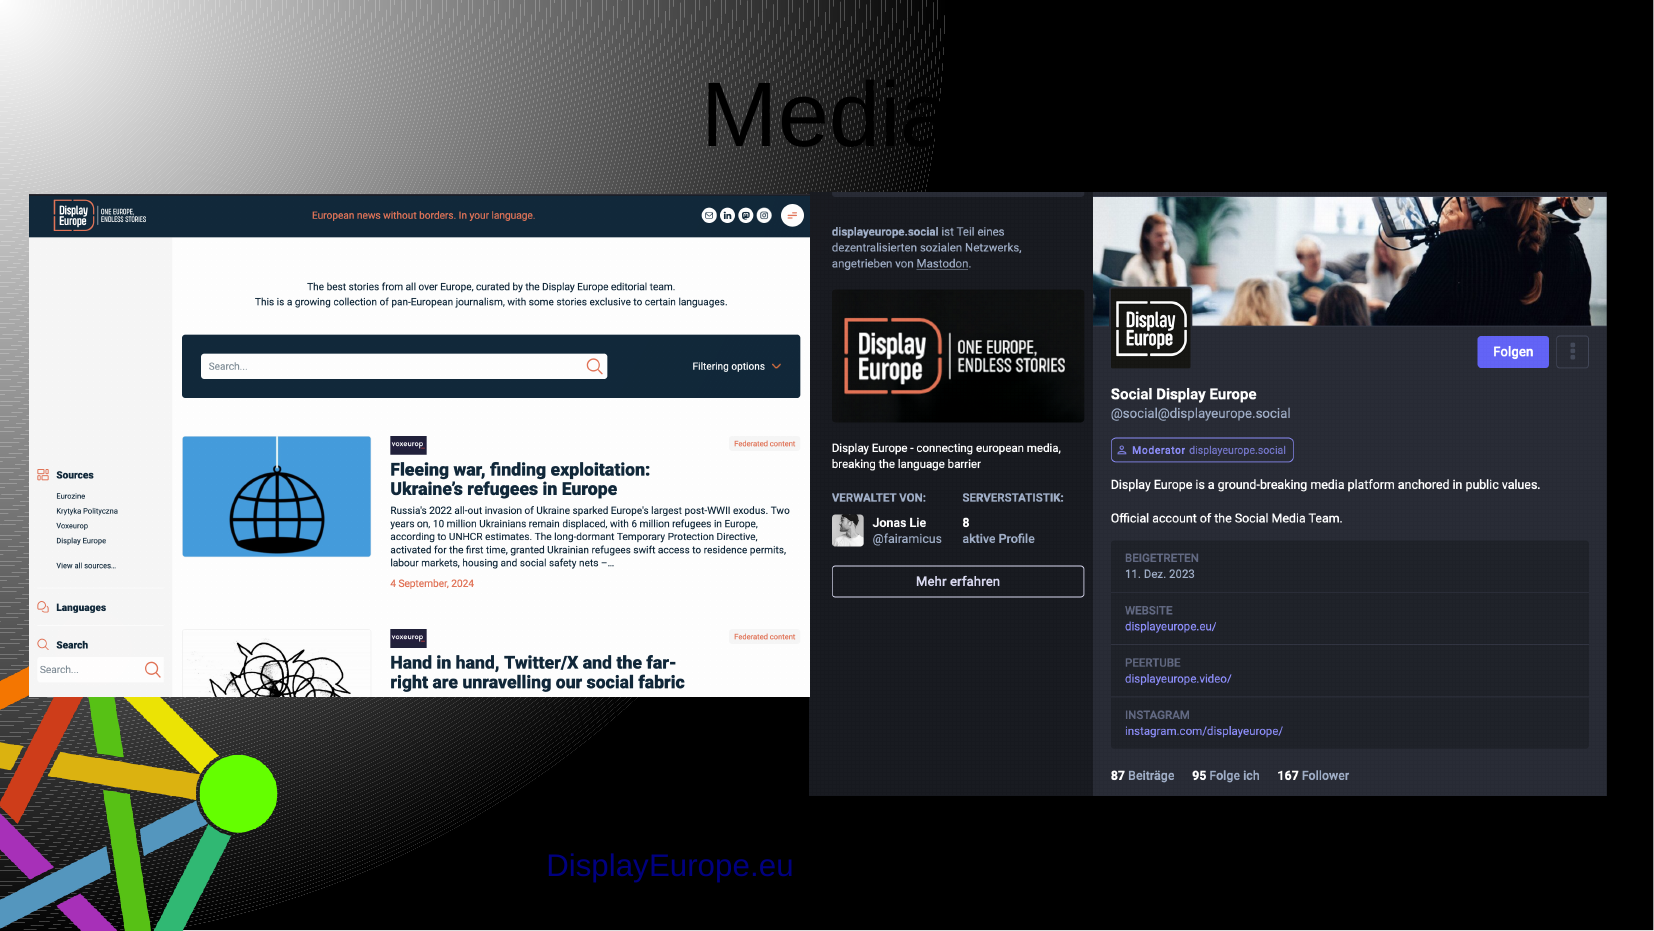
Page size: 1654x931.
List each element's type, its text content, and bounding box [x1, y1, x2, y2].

title Media [82, 37, 1571, 193]
picture [0, 192, 1607, 931]
text_box DisplayEurope.eu [531, 841, 1595, 926]
